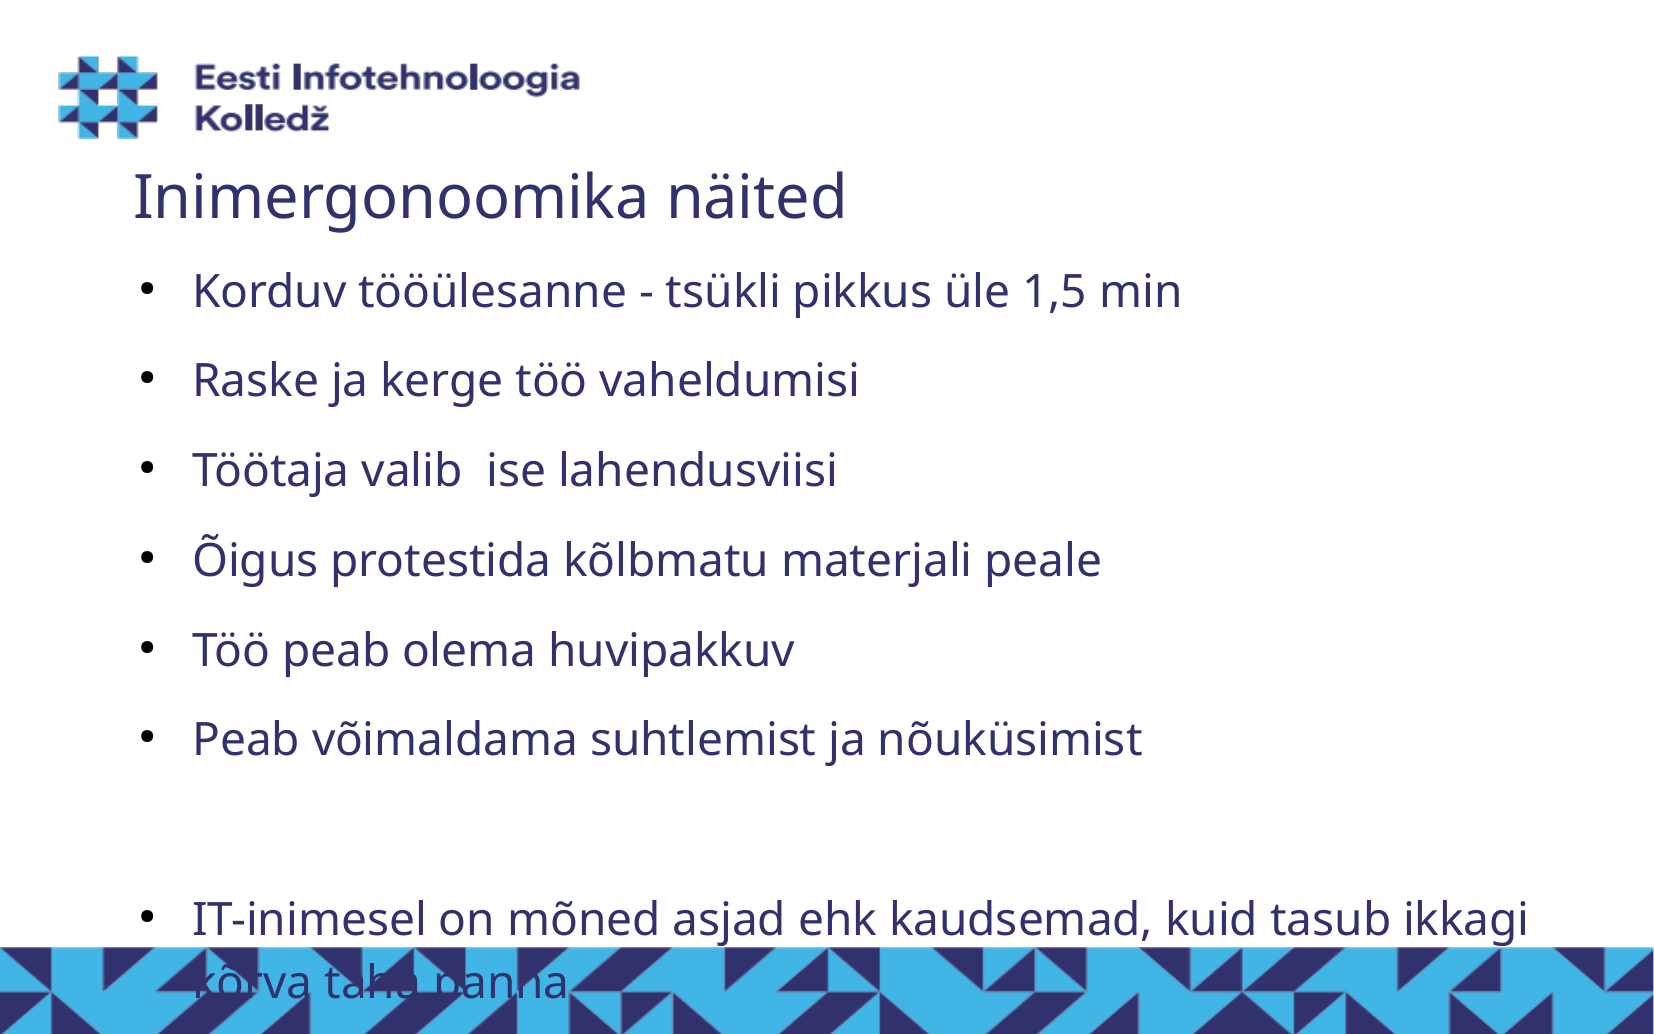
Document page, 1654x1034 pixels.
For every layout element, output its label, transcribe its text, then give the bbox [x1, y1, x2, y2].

title Inimergonoomika näited [133, 64, 1545, 327]
list Korduv tööülesanne - tsükli pikkus üle 1,5 min Raske ja kerge töö vaheldumisi Töötaja valib ise lahendusviisi Õigus protestida kõlbmatu materjali peale Töö peab olema huvipakkuv Peab võimaldama suhtlemist ja nõuküsimist IT-inimesel on mõned asjad ehk kaudsemad, kuid tasub ikkagi kõrva taha panna [121, 257, 1533, 931]
